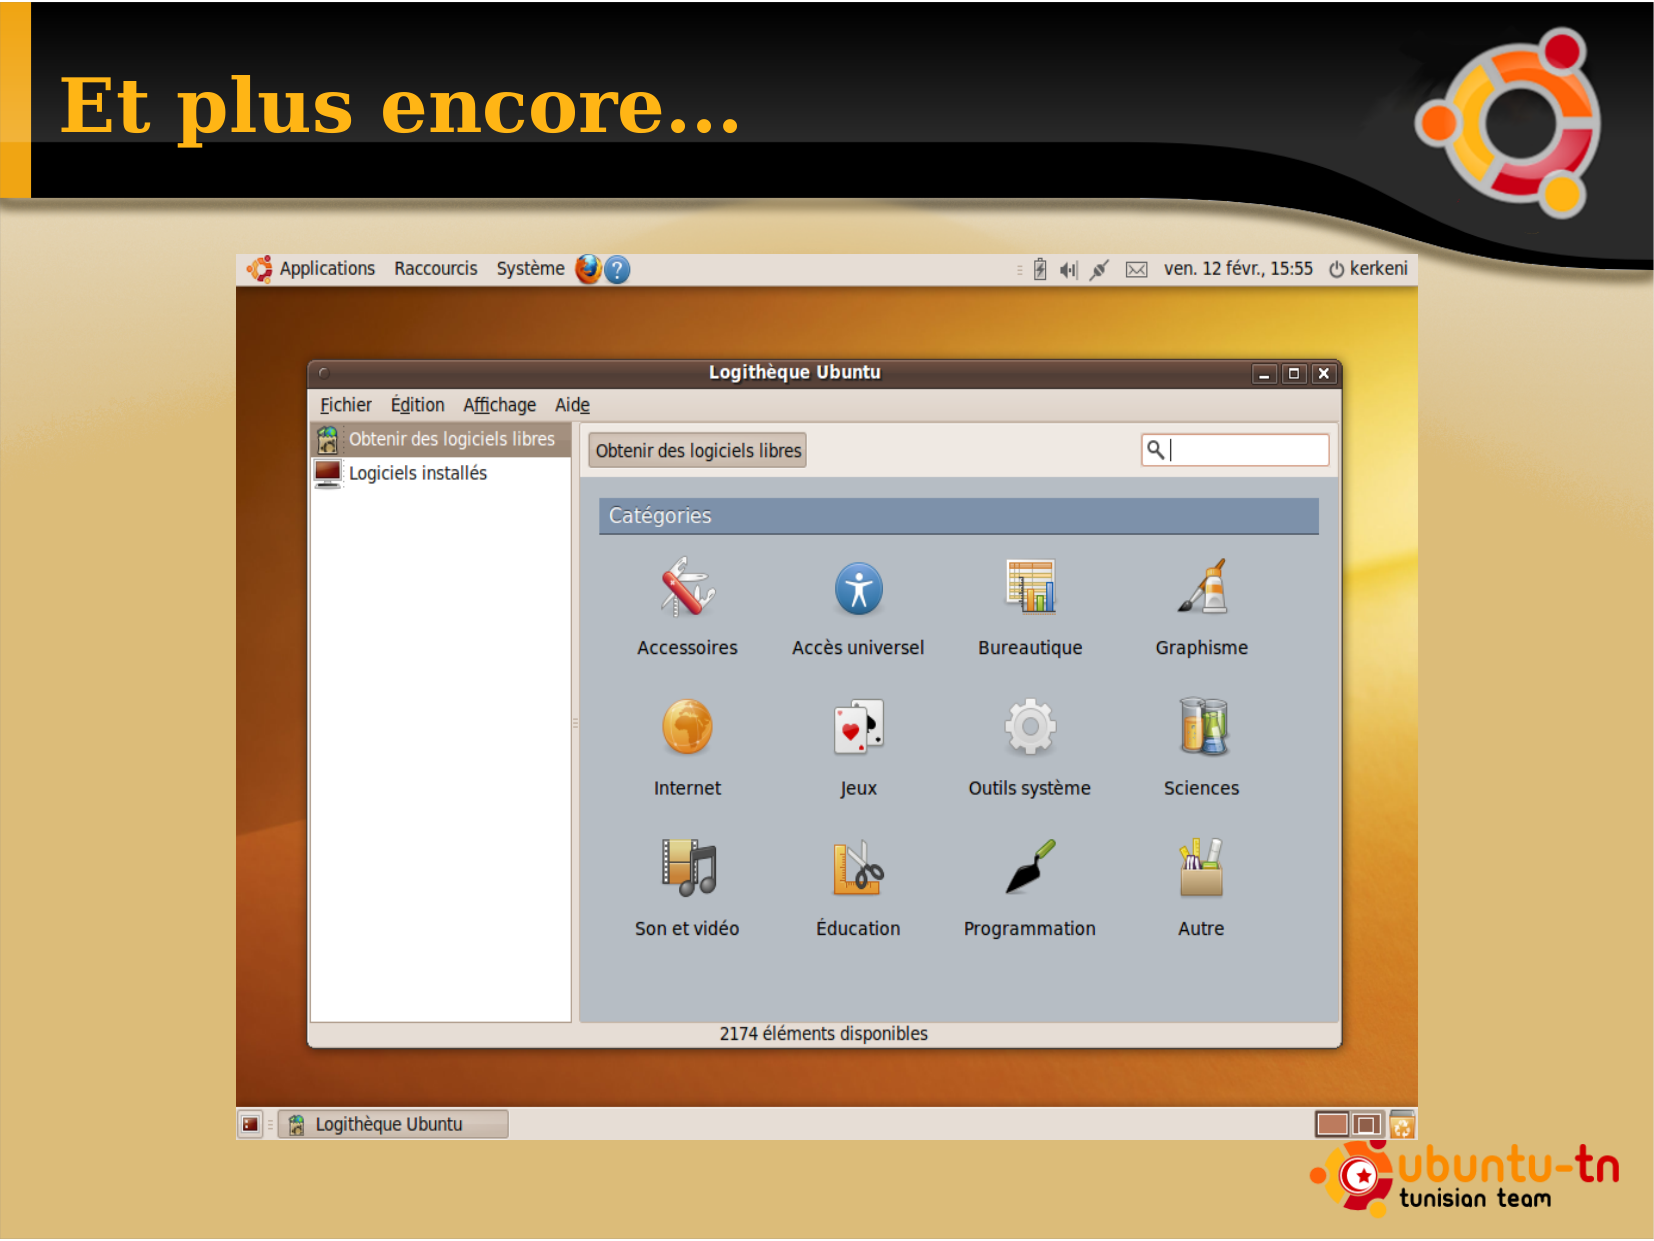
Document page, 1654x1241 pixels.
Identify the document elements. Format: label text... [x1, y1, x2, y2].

title Et plus encore... [59, 9, 1447, 202]
picture [0, 0, 1654, 1241]
